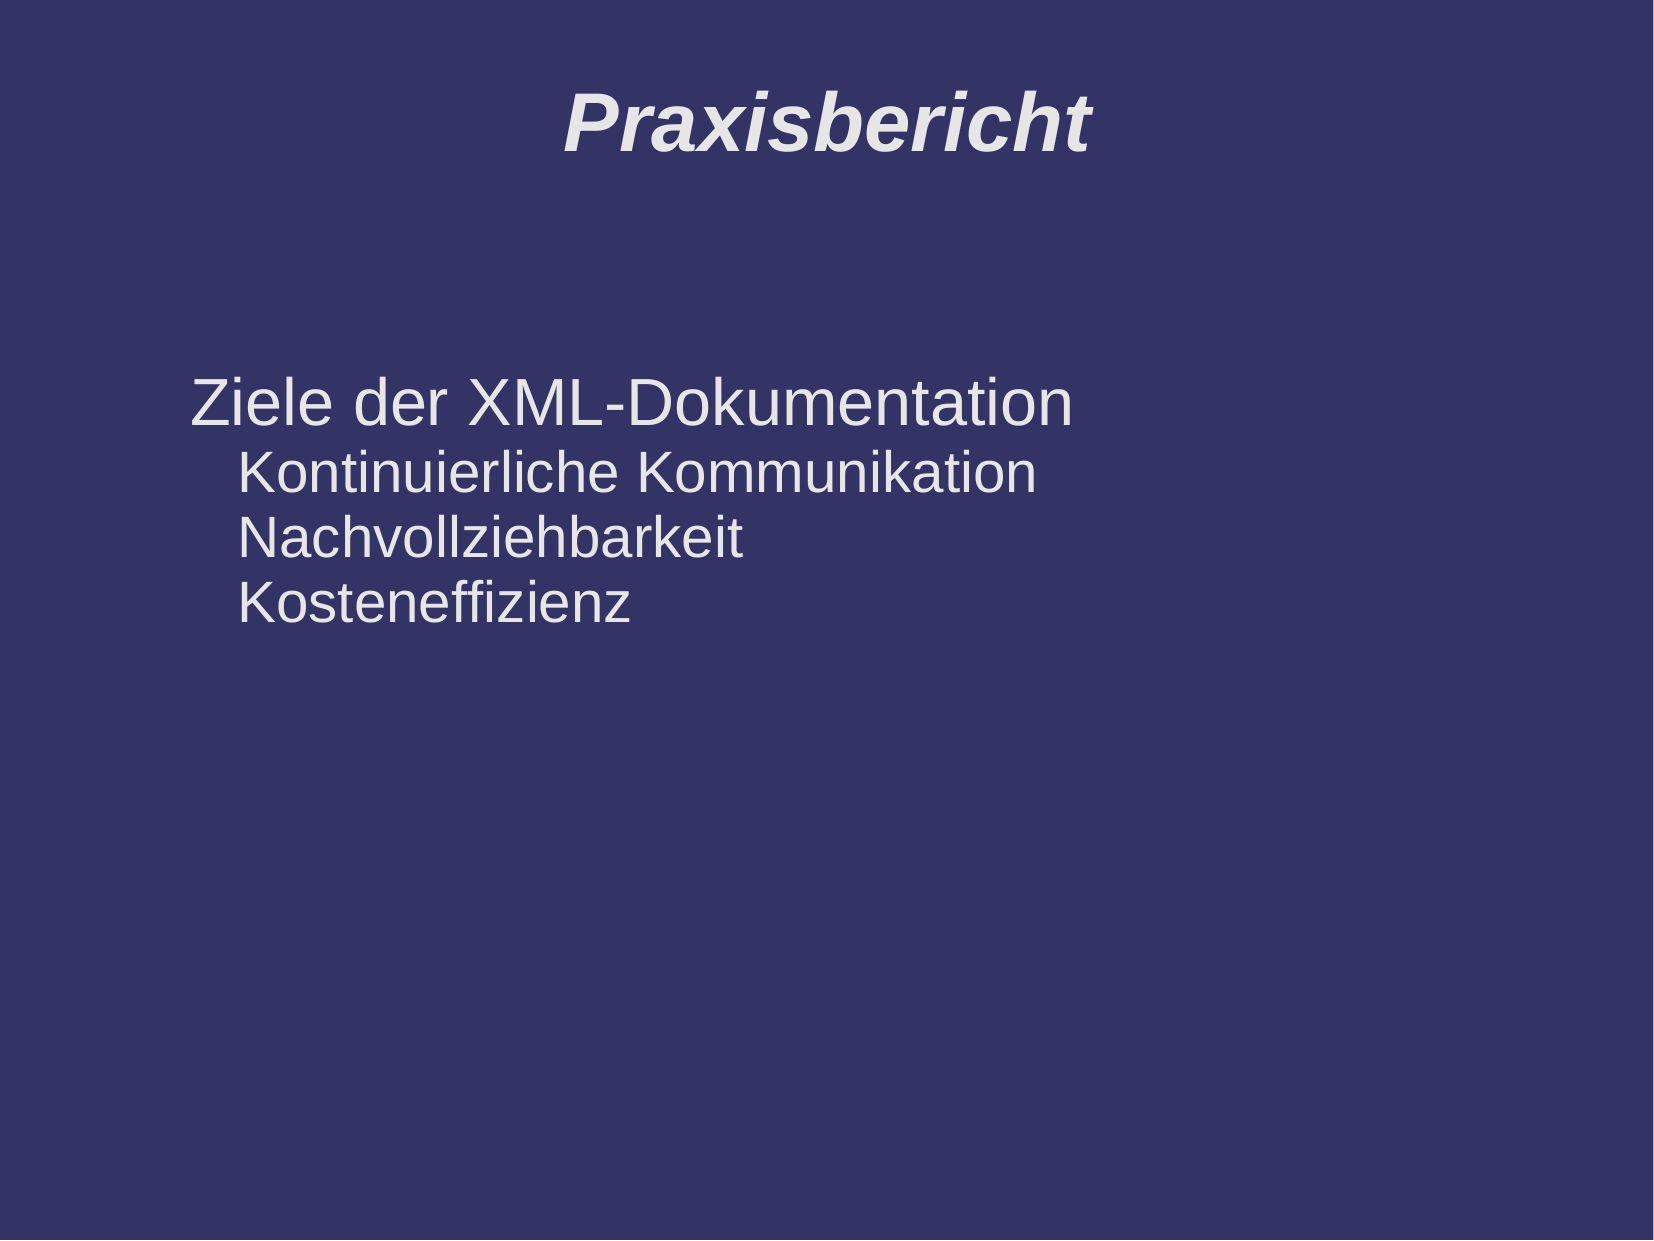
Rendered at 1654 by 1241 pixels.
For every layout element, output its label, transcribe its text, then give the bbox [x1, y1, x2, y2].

title Praxisbericht [121, 19, 1534, 227]
list Ziele der XML-Dokumentation Kontinuierliche Kommunikation Nachvollziehbarkeit Kosteneffizienz [178, 364, 1570, 1147]
